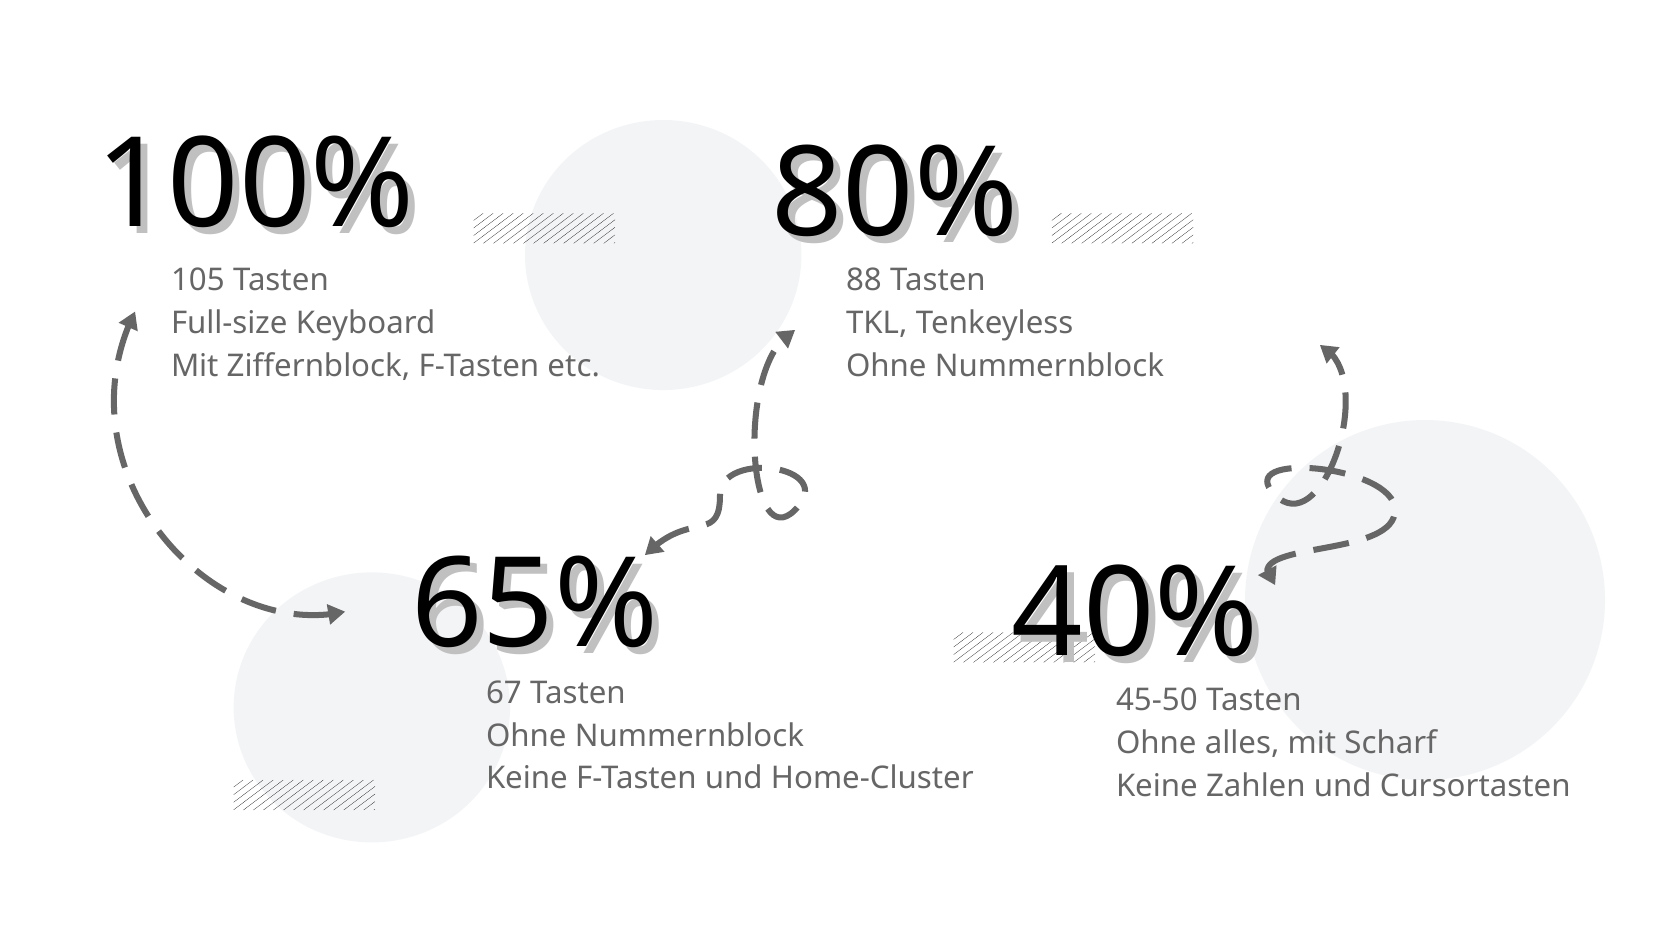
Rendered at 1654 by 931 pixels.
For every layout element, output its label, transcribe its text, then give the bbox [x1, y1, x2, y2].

text_box 67 Tasten Ohne Nummernblock Keine F-Tasten und Home-Cluster [471, 662, 997, 849]
text_box 65% [396, 505, 709, 691]
text_box 80% [756, 94, 1034, 281]
text_box 40% [996, 514, 1300, 701]
text_box 105 Tasten Full-size Keyboard Mit Ziffernblock, F-Tasten etc. [156, 250, 682, 436]
text_box 88 Tasten TKL, Tenkeyless Ohne Nummernblock [831, 250, 1357, 436]
text_box 100% [81, 85, 443, 271]
text_box 45-50 Tasten Ohne alles, mit Scharf Keine Zahlen und Cursortasten [1101, 670, 1627, 856]
